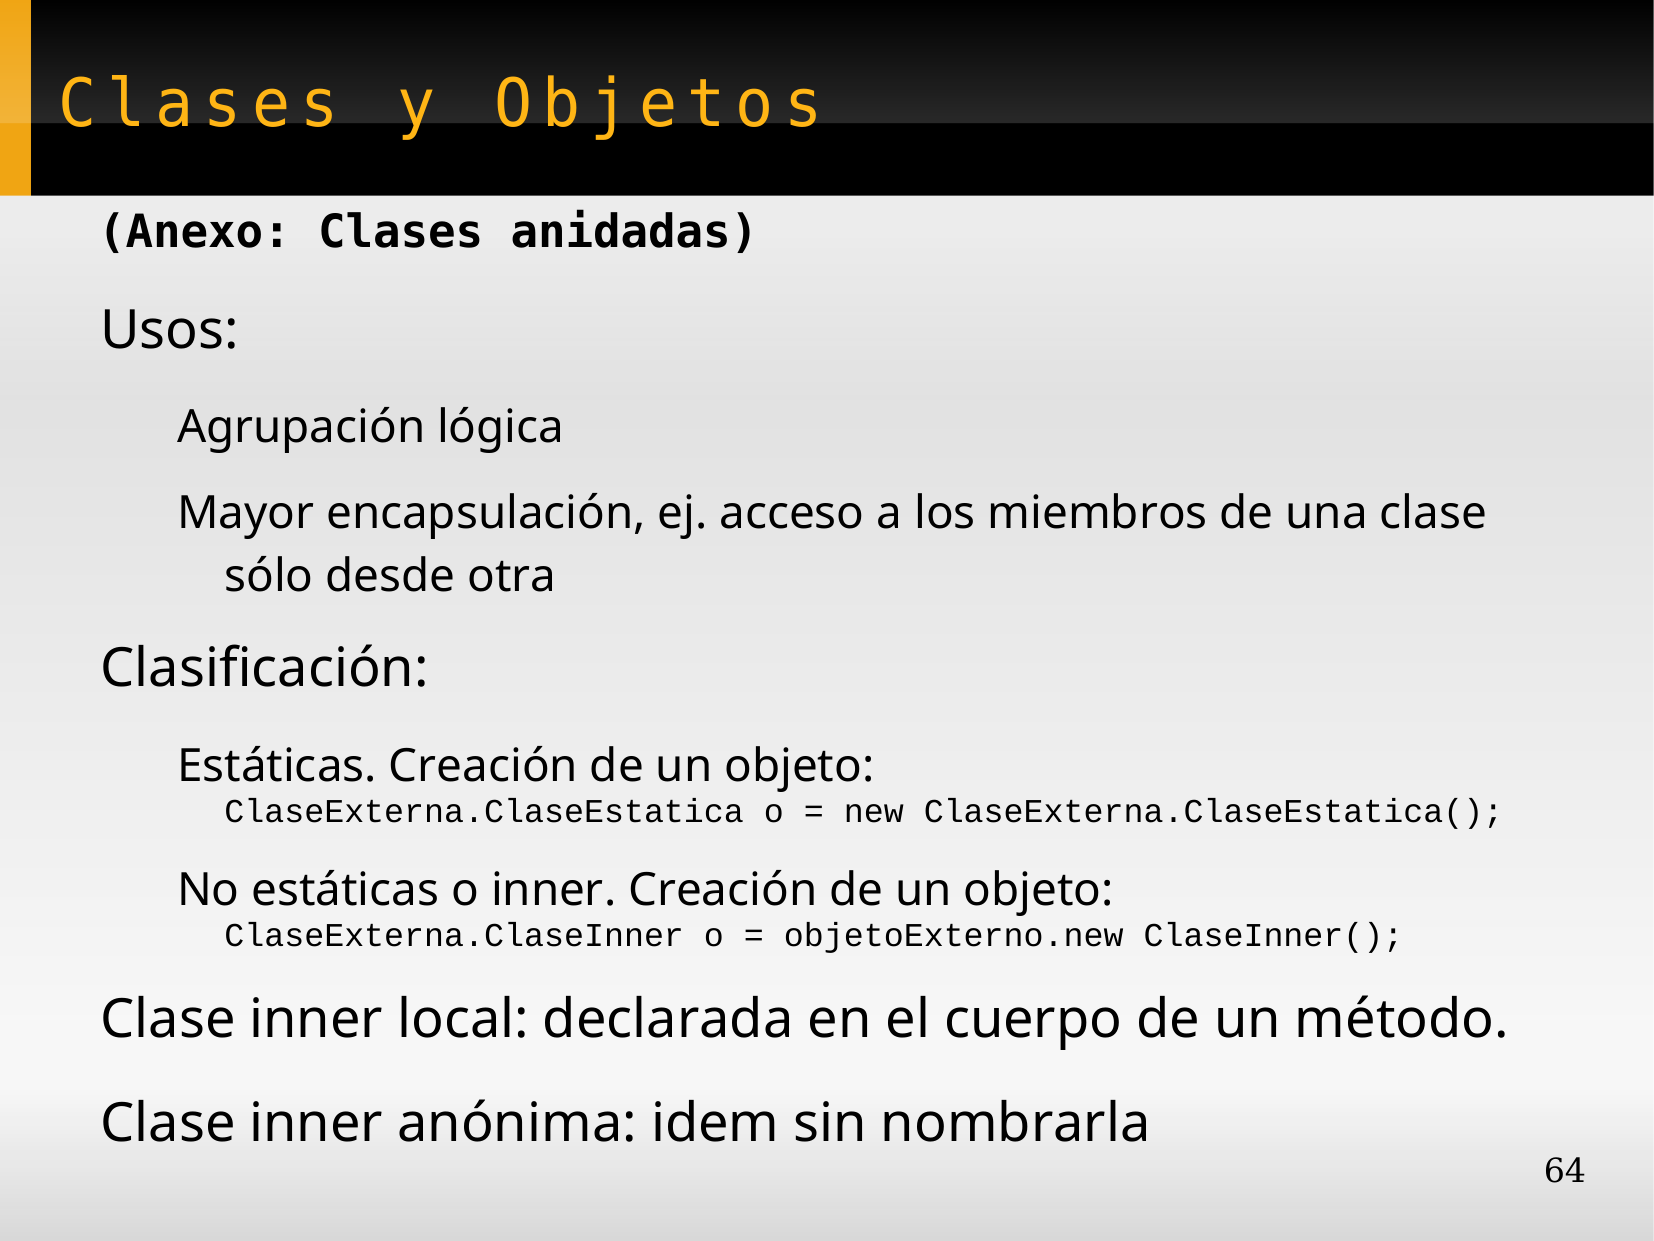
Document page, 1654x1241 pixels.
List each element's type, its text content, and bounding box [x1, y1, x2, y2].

text_box (Anexo: Clases anidadas) [83, 197, 773, 266]
title Clases y Objetos [59, 29, 1595, 178]
list Usos: Agrupación lógica Mayor encapsulación, ej. acceso a los miembros de una clase sólo desde otra Clasificación: Estáticas. Creación de un objeto: ClaseExterna.ClaseEstatica o = new ClaseExterna.ClaseEstatica(); No estáticas o inner. Creación de un objeto: ClaseExterna.ClaseInner o = objetoExterno.new ClaseInner(); Clase inner local: declarada en el cuerpo de un método. Clase inner anónima: idem sin nombrarla [82, 290, 1571, 1109]
picture [0, 0, 1654, 1241]
